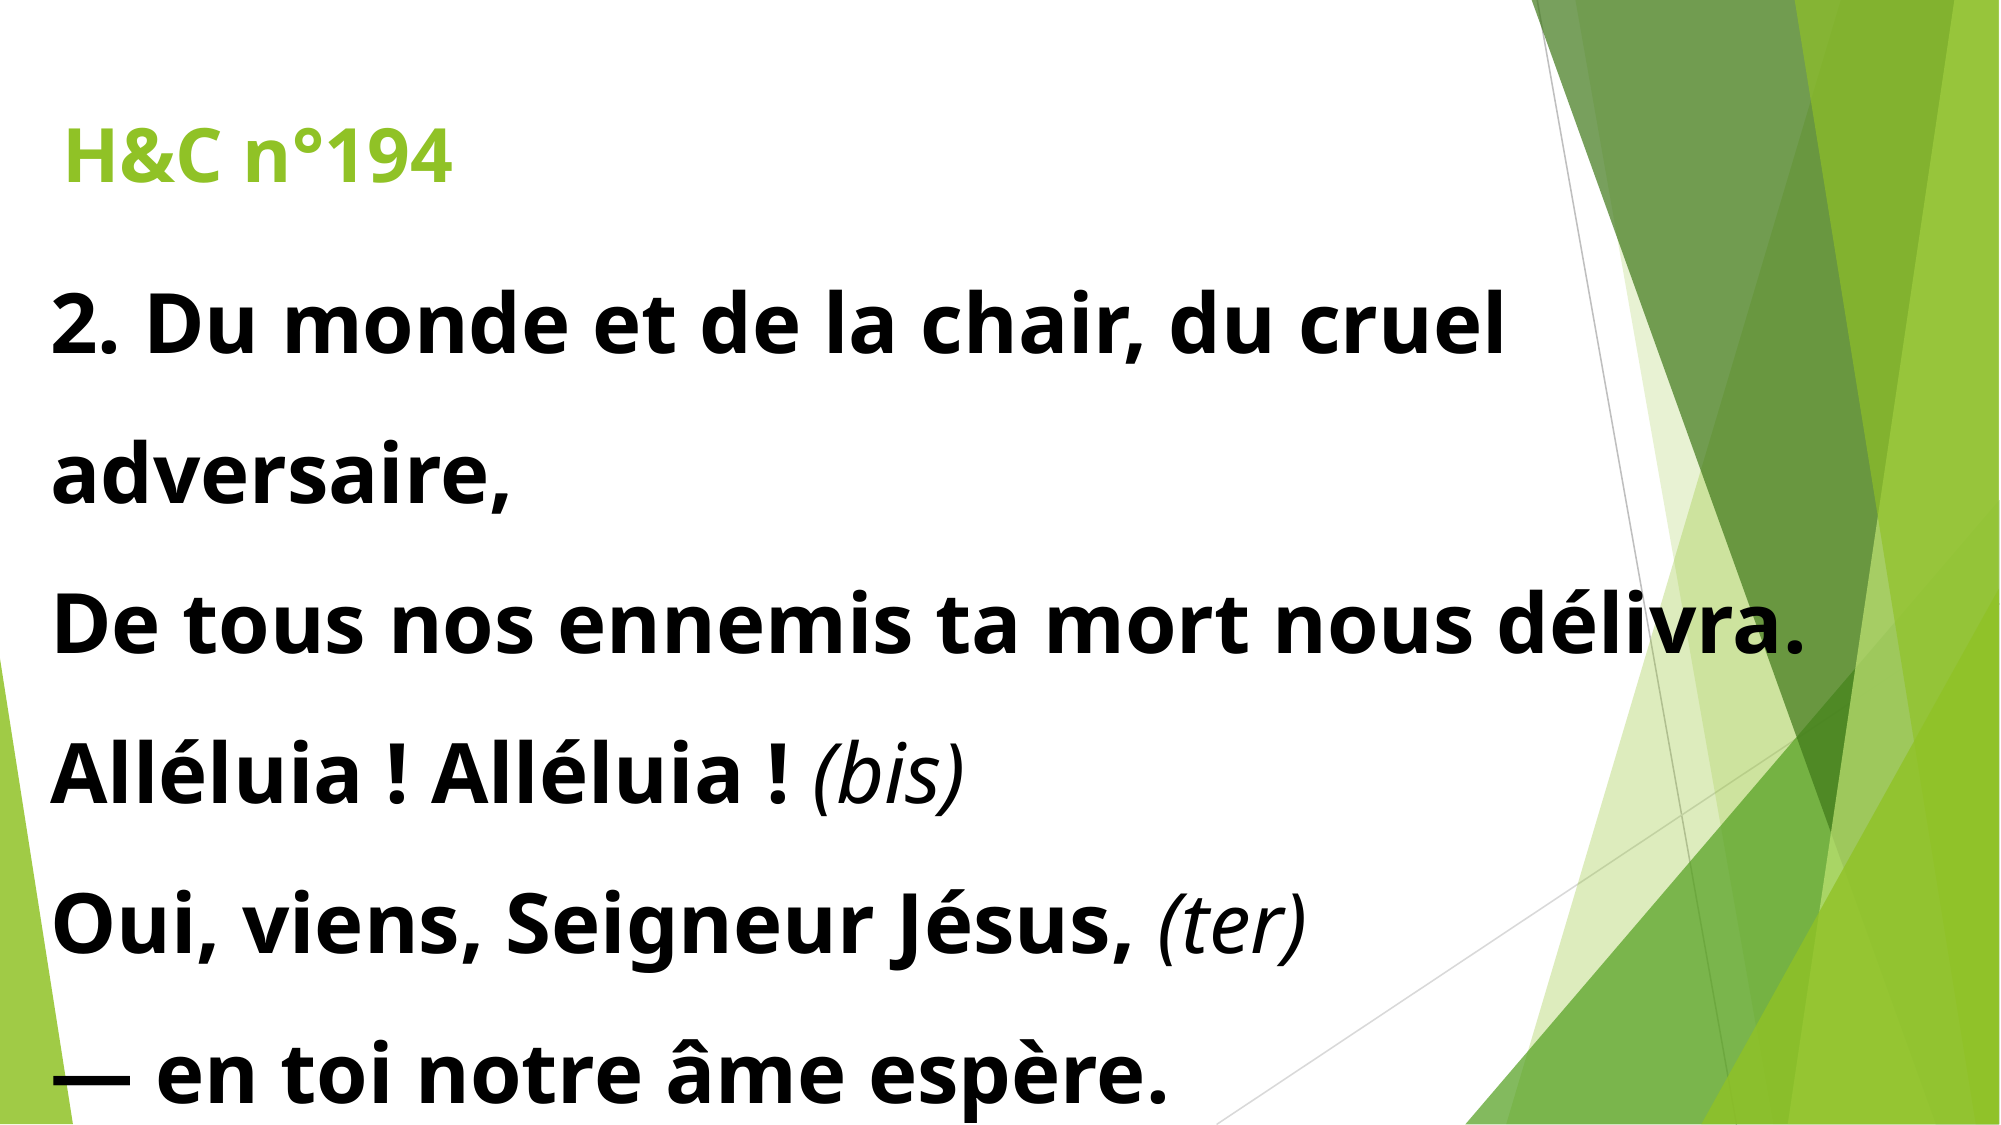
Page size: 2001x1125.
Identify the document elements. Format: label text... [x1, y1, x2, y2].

text_box 2. Du monde et de la chair, du cruel adversaire, De tous nos ennemis ta mort nous délivra. Alléluia ! Alléluia ! (bis) Oui, viens, Seigneur Jésus, (ter) — en toi notre âme espère. [35, 213, 1973, 1037]
text_box H&C n°194 [47, 99, 1522, 213]
